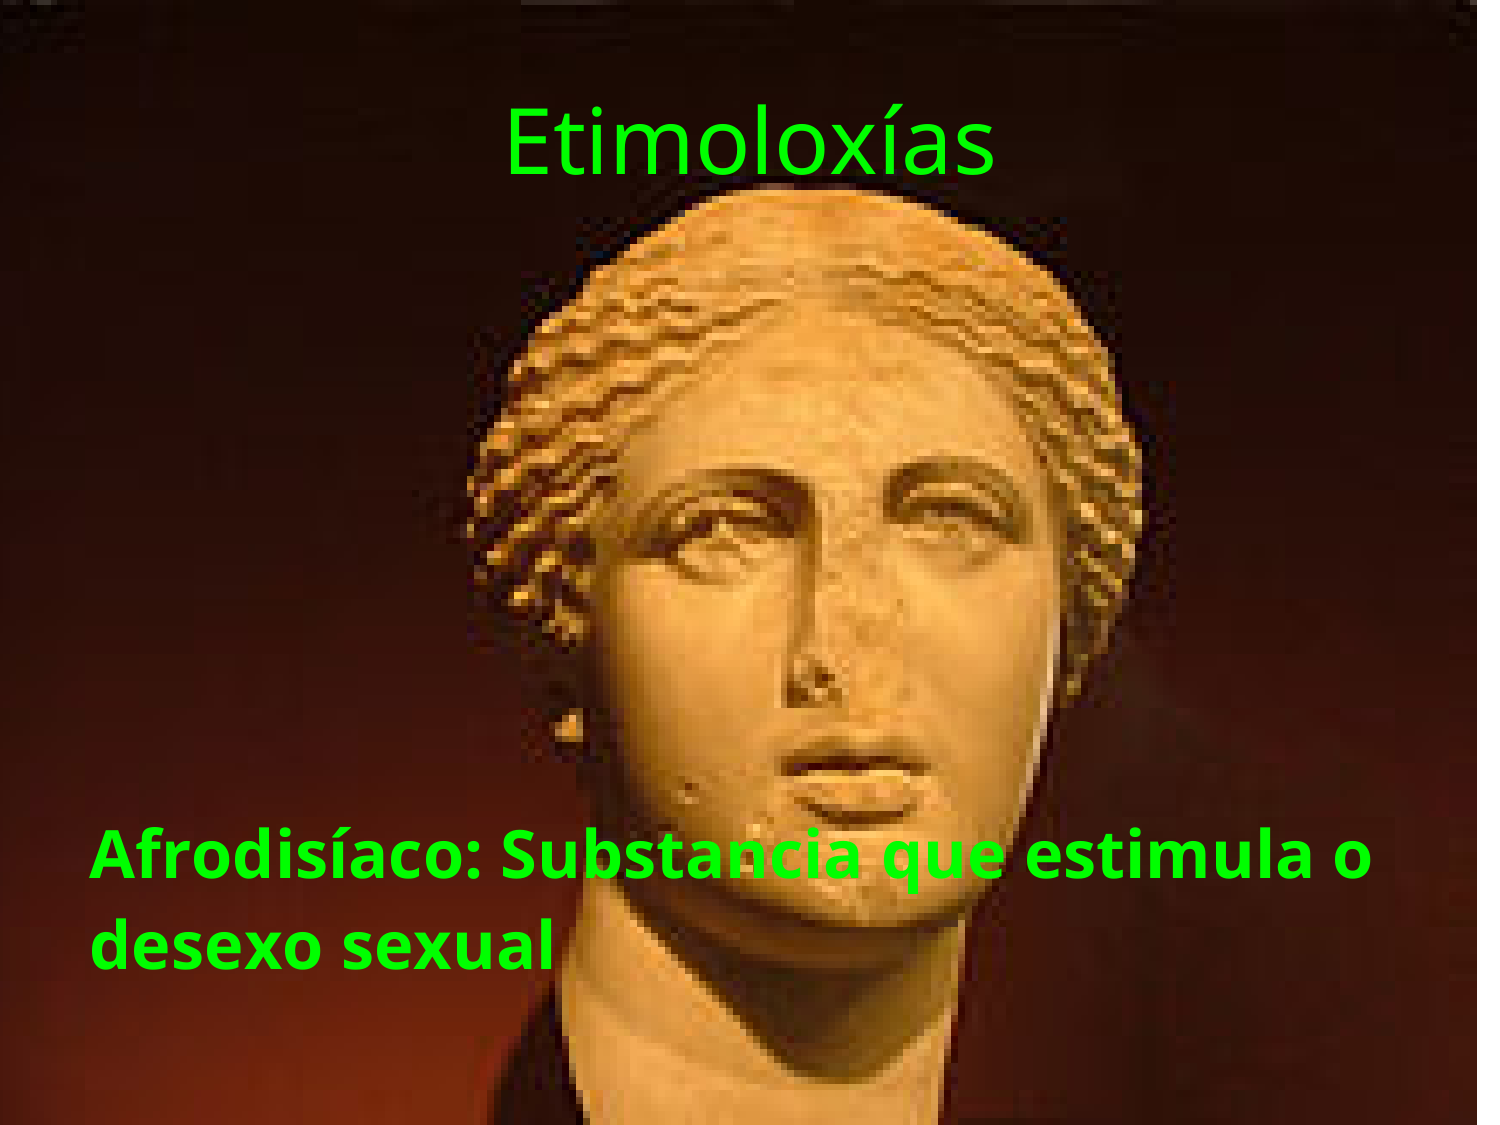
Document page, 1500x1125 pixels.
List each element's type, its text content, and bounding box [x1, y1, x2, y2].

list Afrodisíaco: Substancia que estimula o desexo sexual [75, 262, 1426, 1006]
picture [0, 0, 1477, 1125]
title Etimoloxías [75, 45, 1426, 233]
